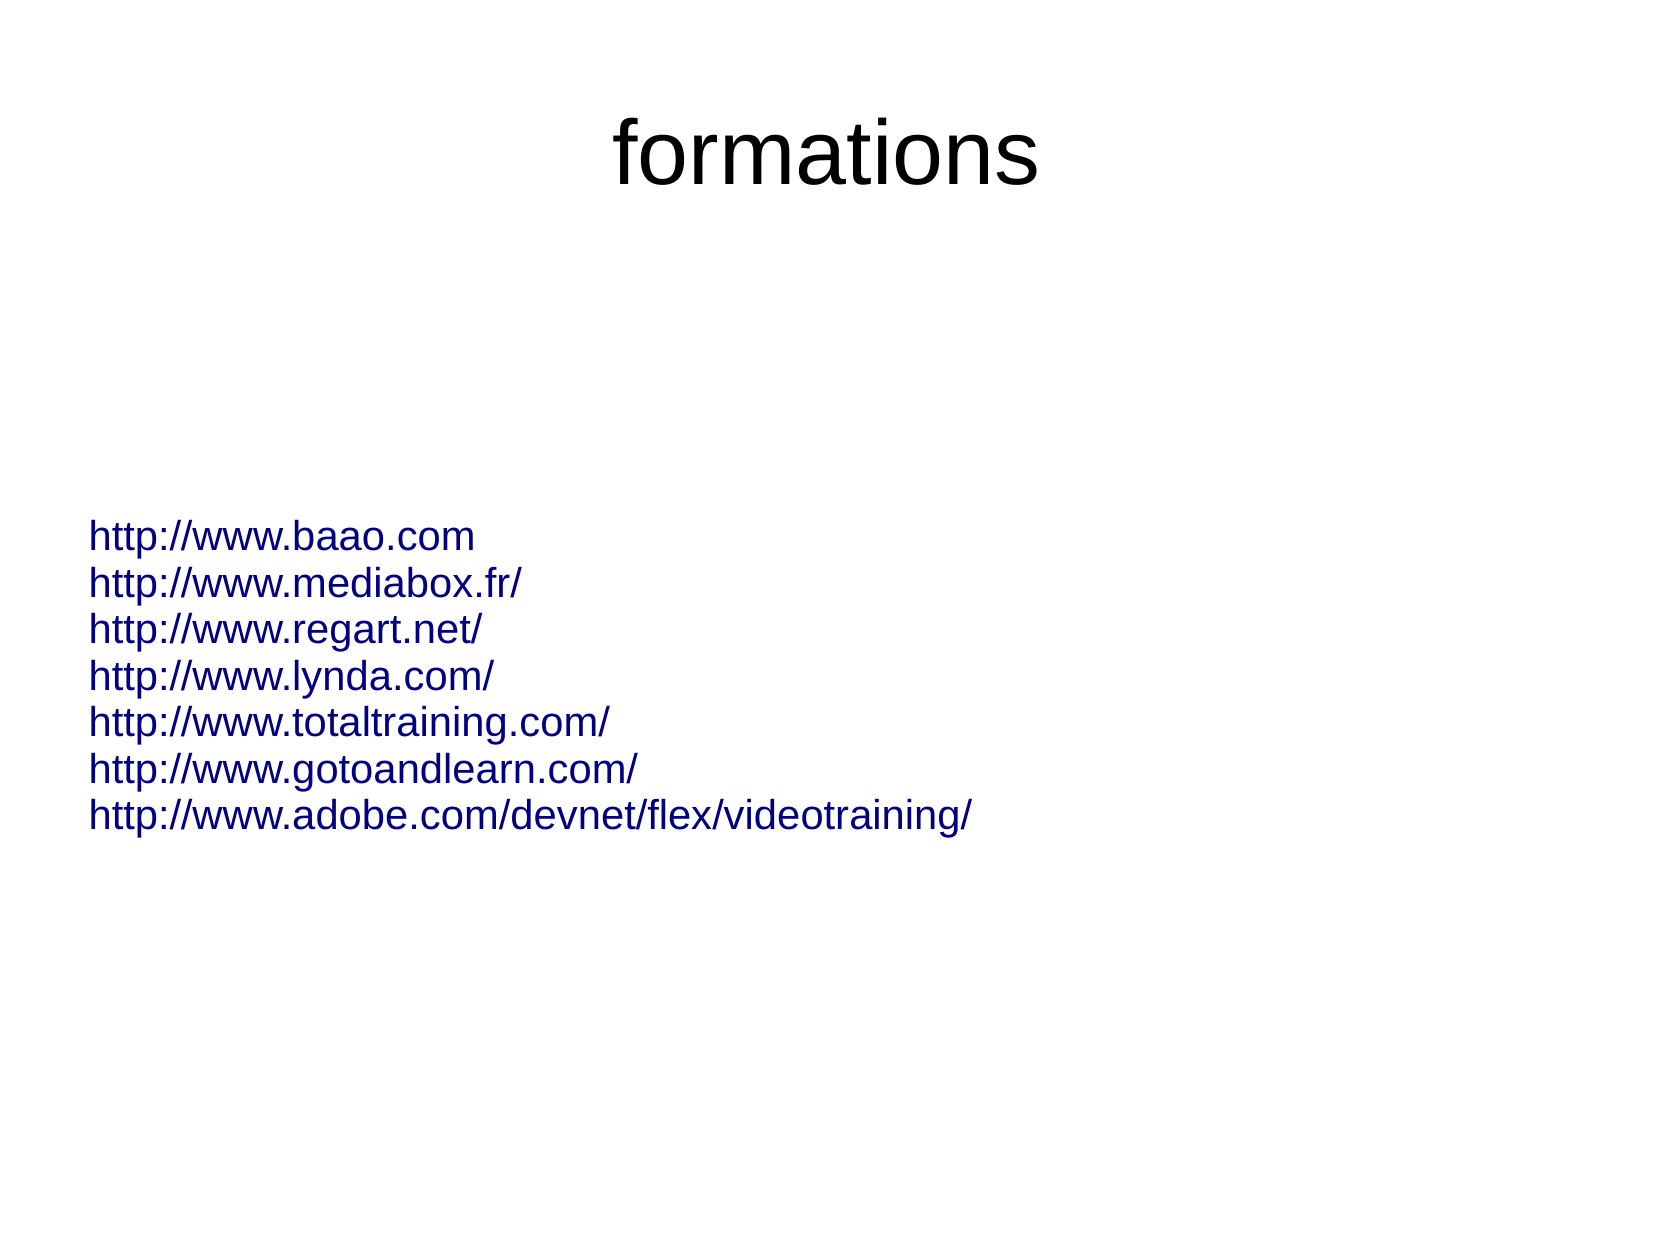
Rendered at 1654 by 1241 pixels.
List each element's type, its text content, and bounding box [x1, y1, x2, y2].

subtitle http://www.baao.com http://www.mediabox.fr/ http://www.regart.net/ http://www.lynda.com/ http://www.totaltraining.com/ http://www.gotoandlearn.com/ http://www.adobe.com/devnet/flex/videotraining/ [88, 206, 1577, 1192]
title formations [82, 49, 1571, 257]
